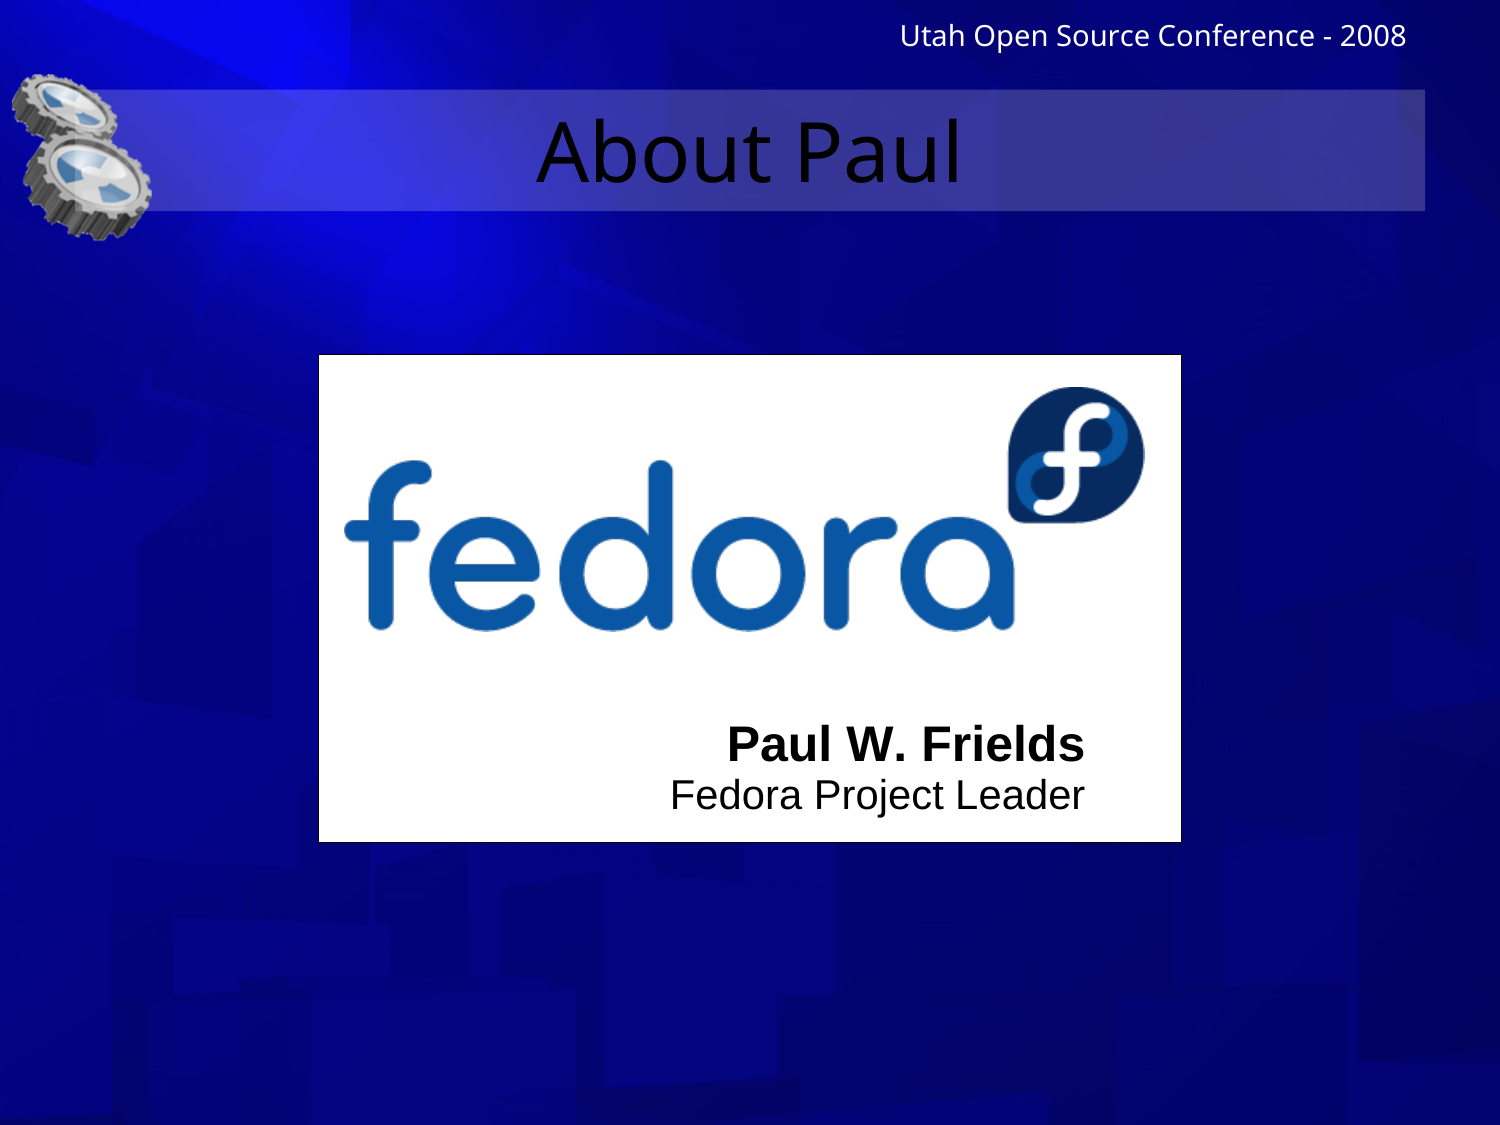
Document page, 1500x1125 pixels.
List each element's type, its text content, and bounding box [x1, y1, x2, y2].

title About Paul [37, 89, 1463, 212]
text_box [318, 354, 1182, 843]
text_box Paul W. Frields Fedora Project Leader [350, 652, 1101, 877]
picture [0, 0, 1500, 1125]
